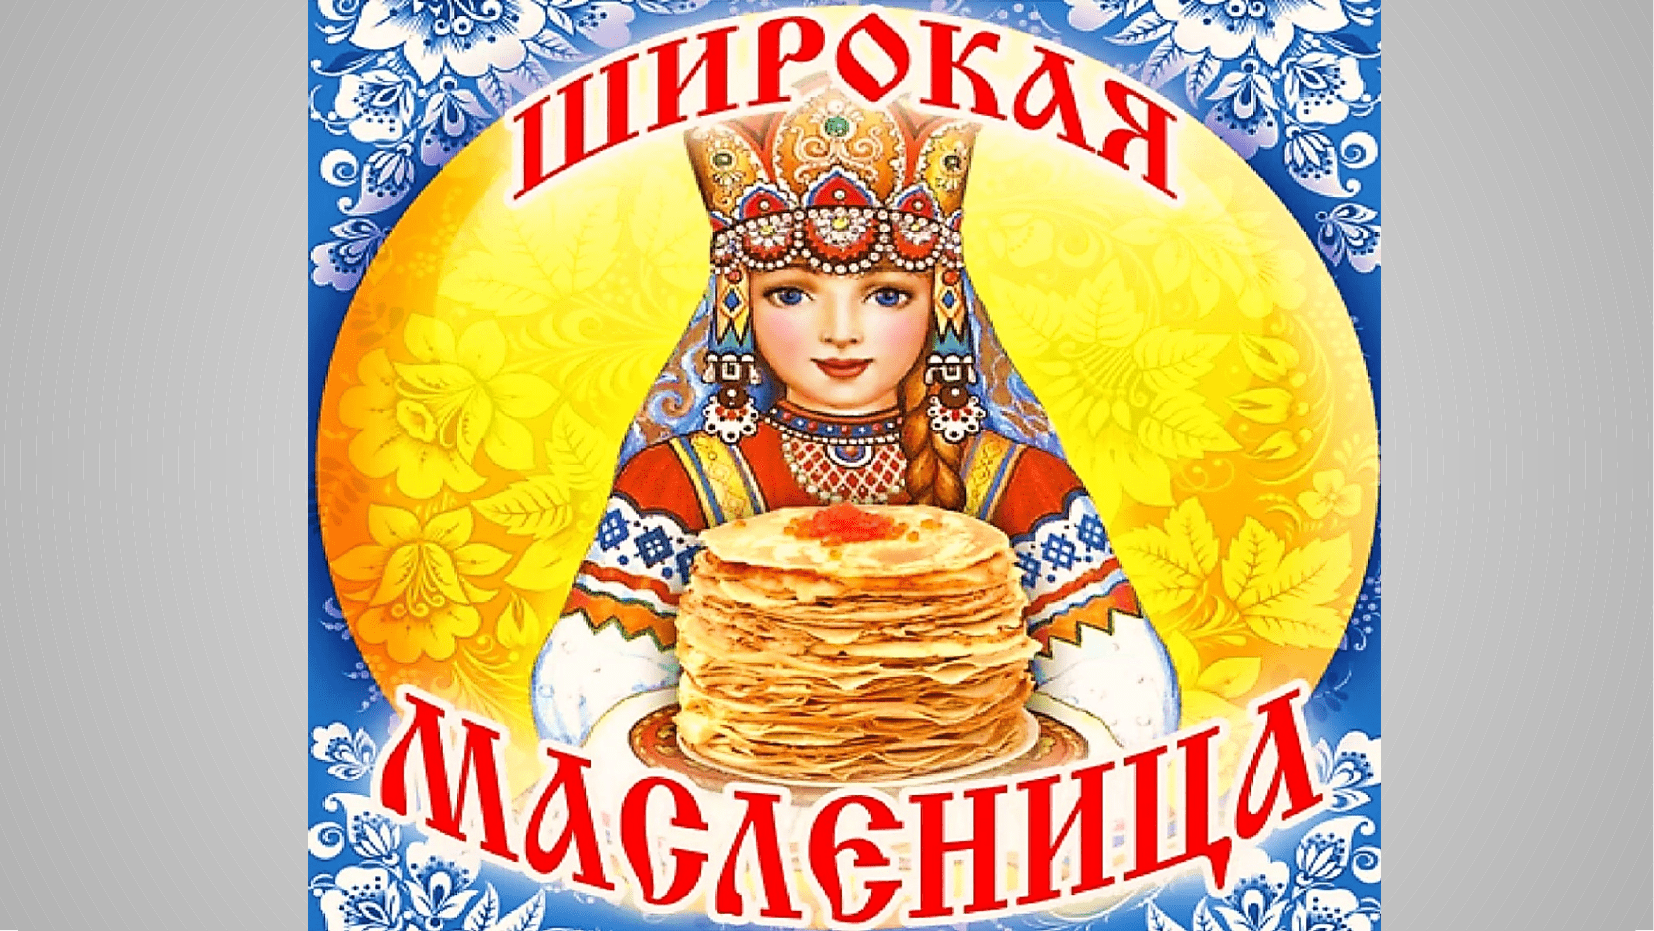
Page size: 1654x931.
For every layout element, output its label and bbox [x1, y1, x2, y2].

picture [308, 0, 1381, 931]
